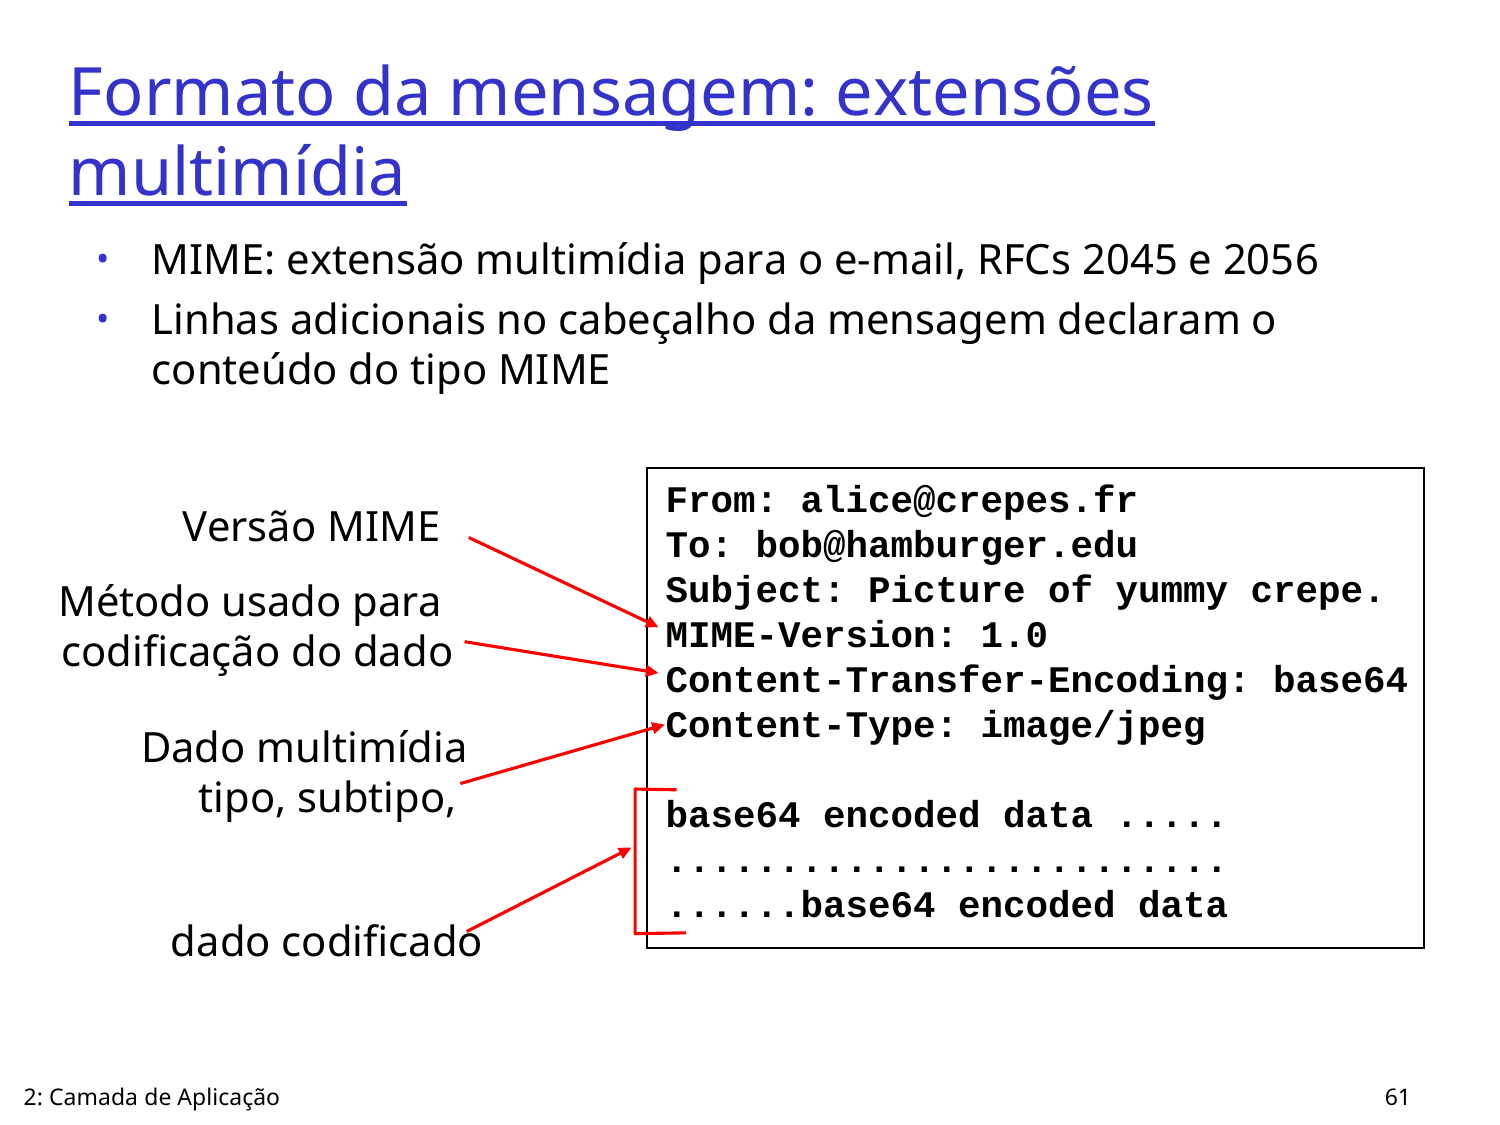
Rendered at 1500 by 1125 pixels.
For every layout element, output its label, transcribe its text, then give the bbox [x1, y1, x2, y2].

text_box dado codificado [155, 907, 499, 973]
text_box From: alice@crepes.fr To: bob@hamburger.edu Subject: Picture of yummy crepe. MIME-Version: 1.0 Content-Transfer-Encoding: base64 Content-Type: image/jpeg base64 encoded data ..... ......................... ......base64 encoded data [650, 467, 1468, 979]
text_box Dado multimídia tipo, subtipo, [126, 713, 483, 879]
text_box Versão MIME [167, 492, 456, 558]
list MIME: extensão multimídia para o e-mail, RFCs 2045 e 2056 Linhas adicionais no cabeçalho da mensagem declaram o conteúdo do tipo MIME [81, 645, 1371, 990]
text_box From: alice@crepes.fr To: bob@hamburger.edu Subject: Picture of yummy crepe. MIME-Version: 1.0 Content-Transfer-Encoding: base64 Content-Type: image/jpeg base64 encoded data ..... ......................... ......base64 encoded data [650, 469, 1423, 947]
text_box Método usado para codificação do dado [43, 567, 469, 683]
title Formato da mensagem: extensões multimídia [54, 35, 1465, 223]
list MIME: extensão multimídia para o e-mail, RFCs 2045 e 2056 Linhas adicionais no cabeçalho da mensagem declaram o conteúdo do tipo MIME [81, 224, 1371, 669]
